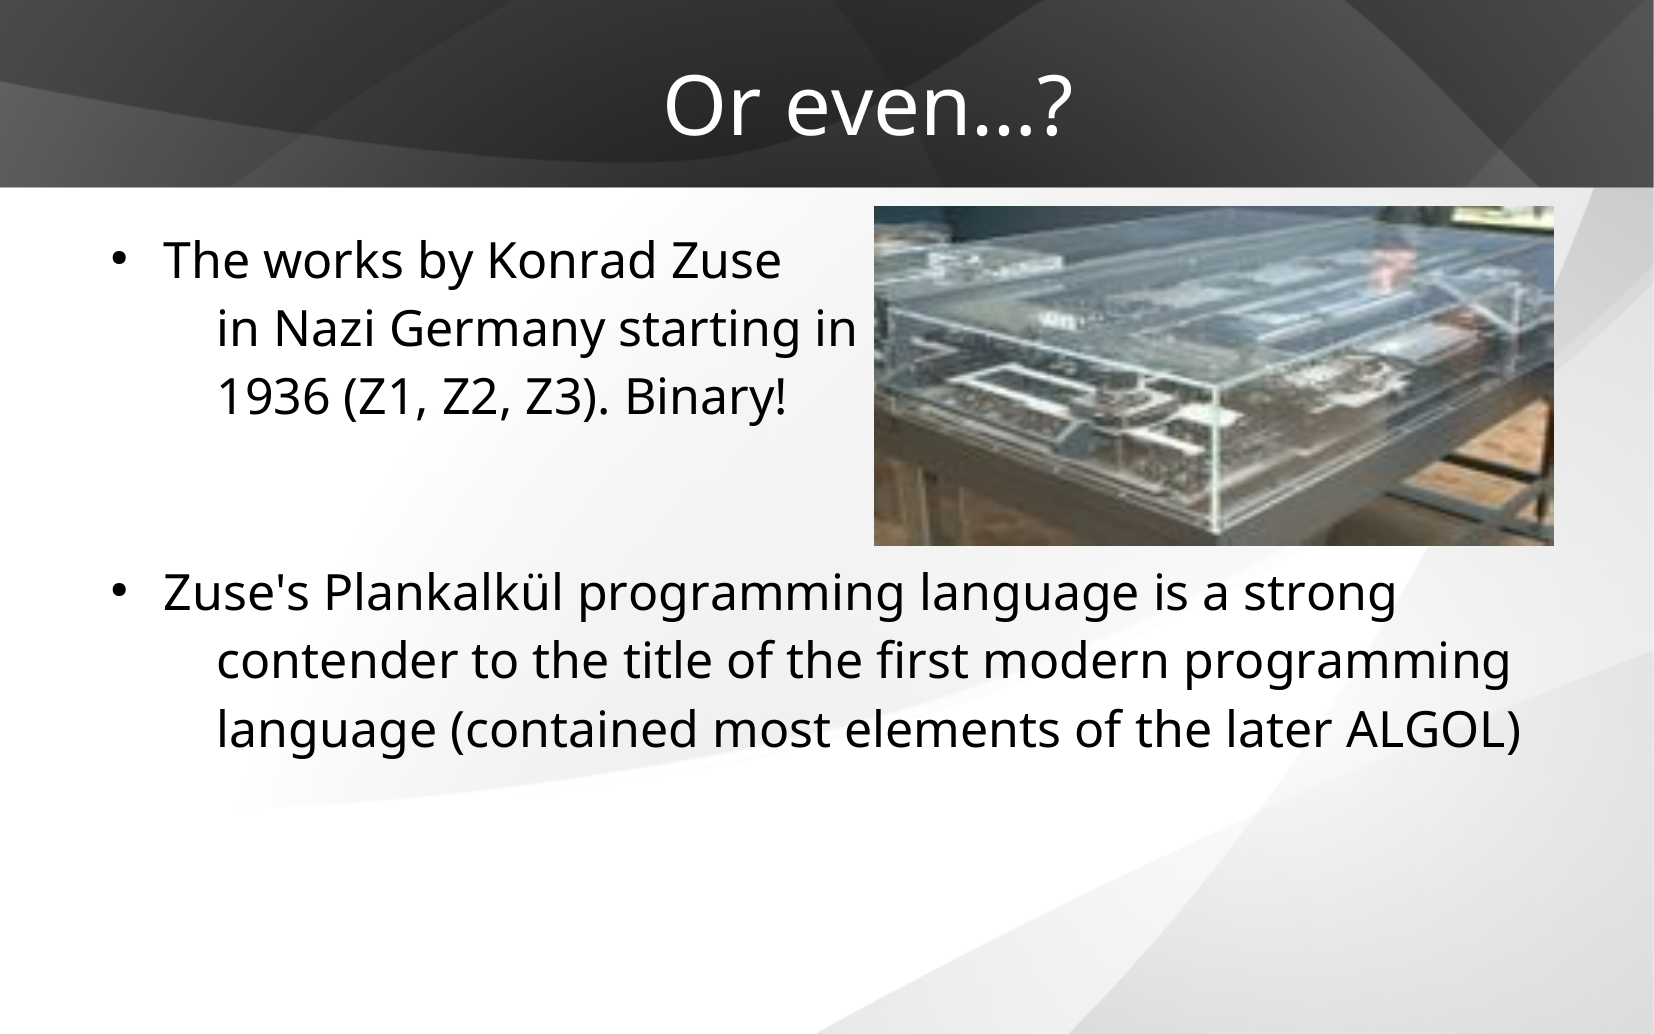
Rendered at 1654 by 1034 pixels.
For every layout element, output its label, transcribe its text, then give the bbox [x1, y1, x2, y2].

picture [0, 0, 1654, 1034]
list The works by Konrad Zuse in Nazi Germany starting in 1936 (Z1, Z2, Z3). Binary! Zuse's Plankalkül programming language is a strong contender to the title of the first modern programming language (contained most elements of the later ALGOL) [75, 225, 1613, 1013]
title Or even…? [124, 0, 1613, 208]
